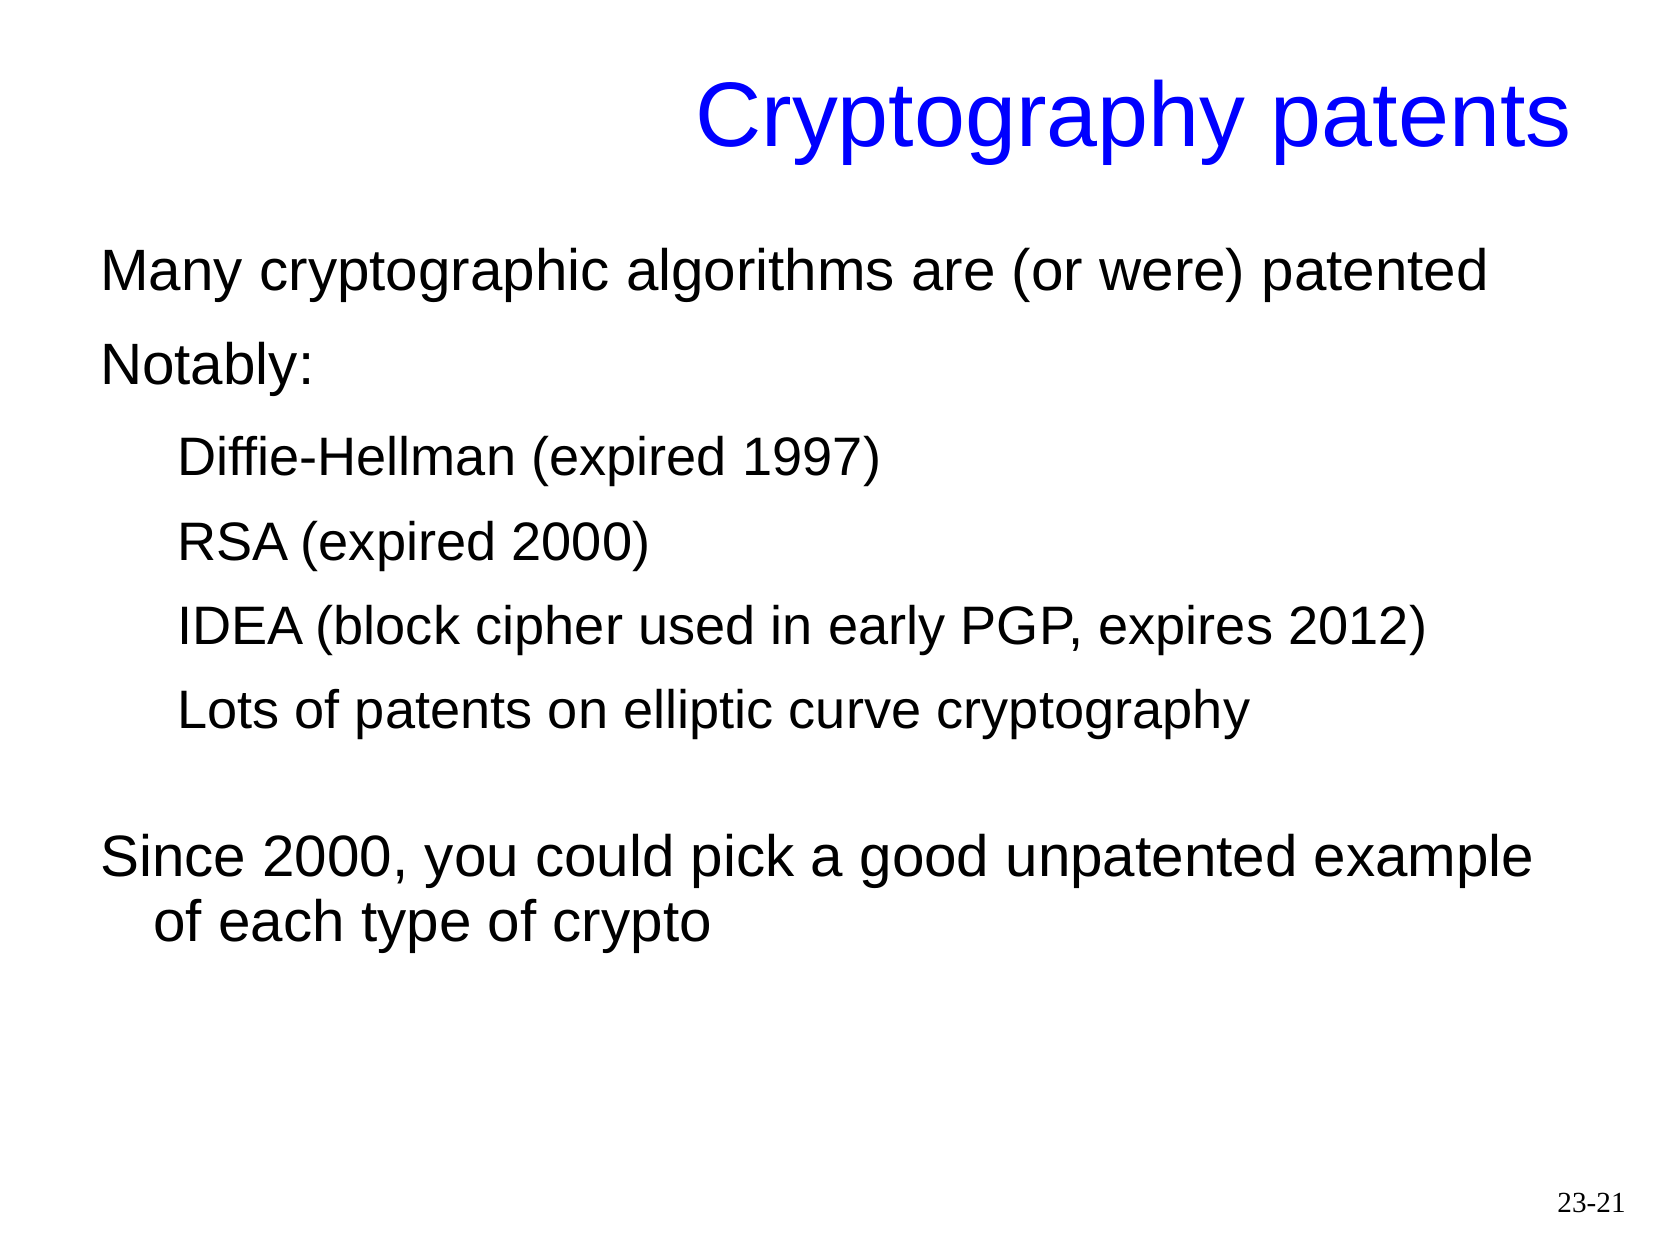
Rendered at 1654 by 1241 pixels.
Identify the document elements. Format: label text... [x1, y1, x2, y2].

title Cryptography patents [84, 18, 1573, 211]
list Many cryptographic algorithms are (or were) patented Notably: Diffie-Hellman (expired 1997) RSA (expired 2000) IDEA (block cipher used in early PGP, expires 2012) Lots of patents on elliptic curve cryptography Since 2000, you could pick a good unpatented example of each type of crypto [82, 237, 1571, 1156]
